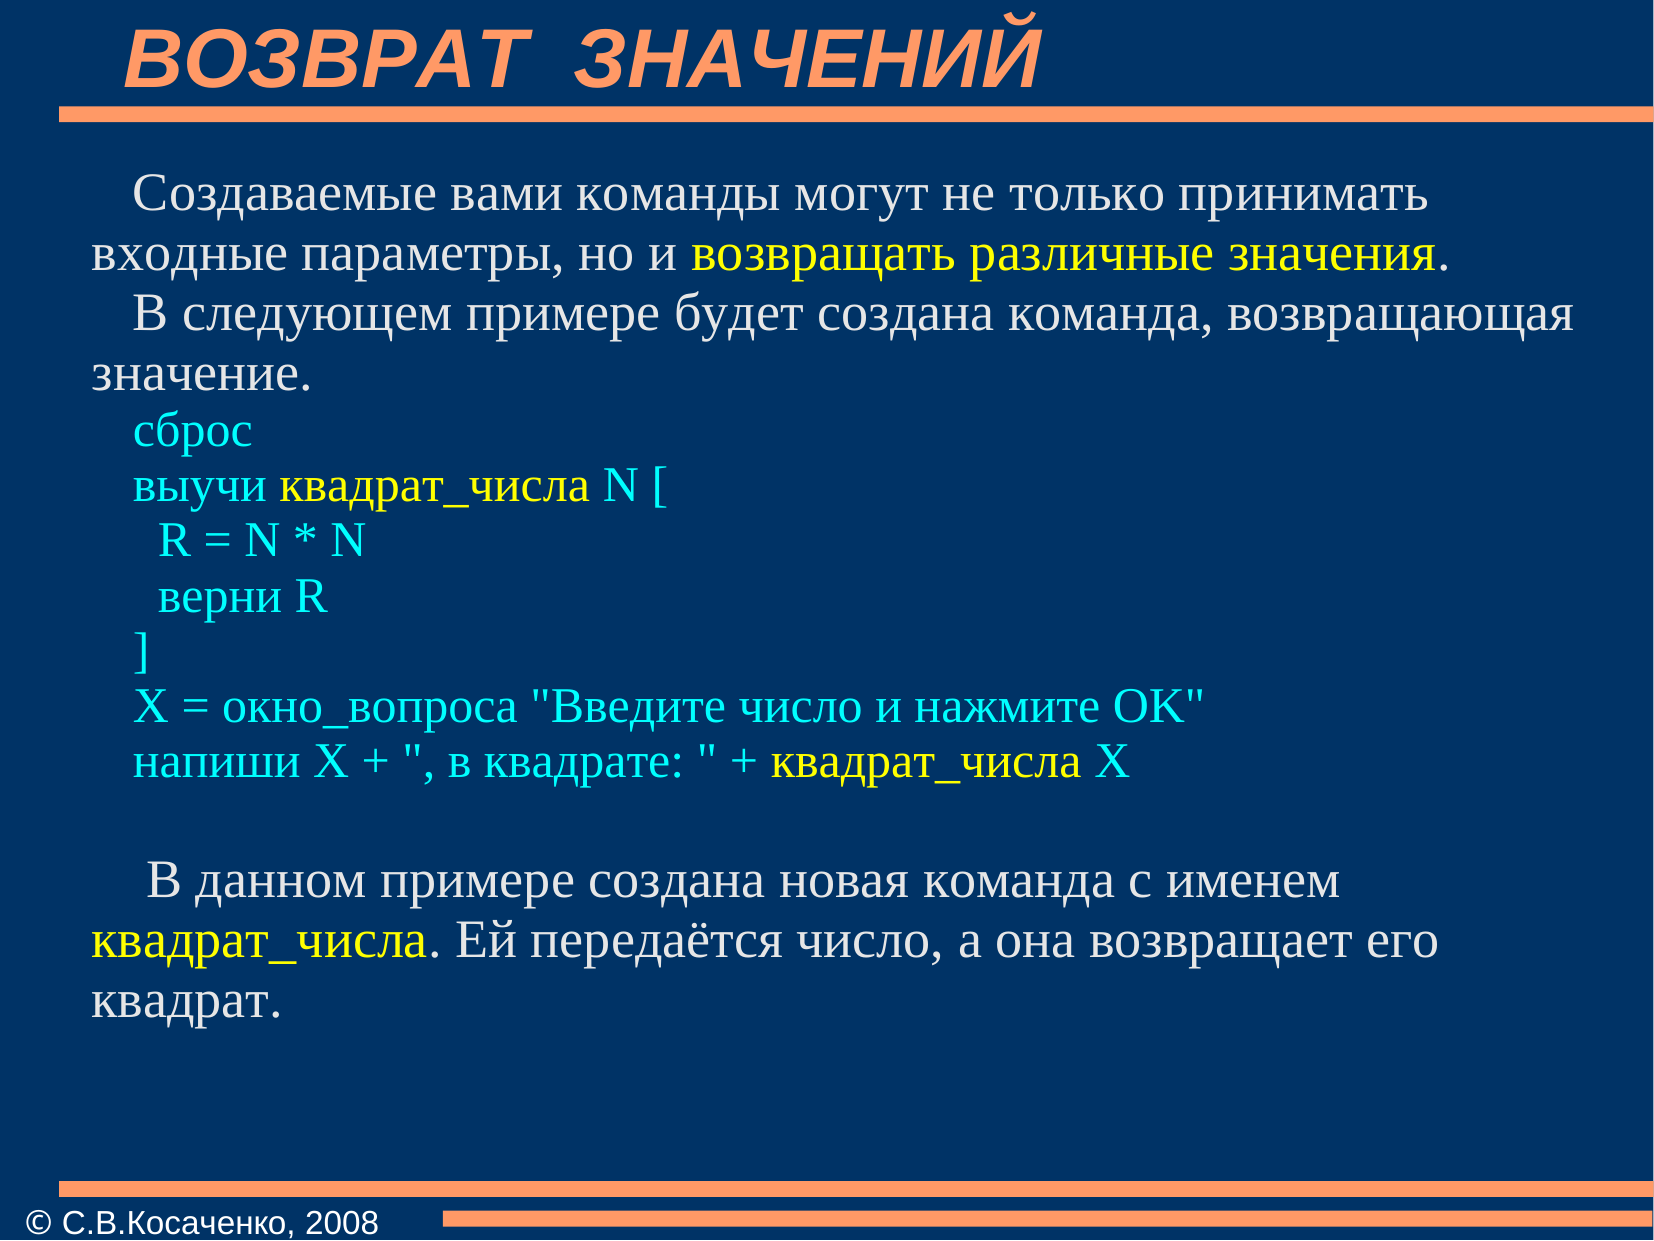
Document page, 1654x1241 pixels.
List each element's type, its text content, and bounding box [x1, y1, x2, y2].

title ВОЗВРАТ ЗНАЧЕНИЙ [123, 0, 1536, 119]
list Создаваемые вами команды могут не только принимать входные параметры, но и возвращать различные значения. В следующем примере будет создана команда, возвращающая значение. сброс выучи квадрат_числа N [ R = N * N верни R ] X = окно_вопроса "Введите число и нажмите OK" напиши X + ", в квадрате: " + квадрат_числа X В данном примере создана новая команда с именем квадрат_числа. Ей передаётся число, а она возвращает его квадрат. [91, 161, 1581, 1137]
